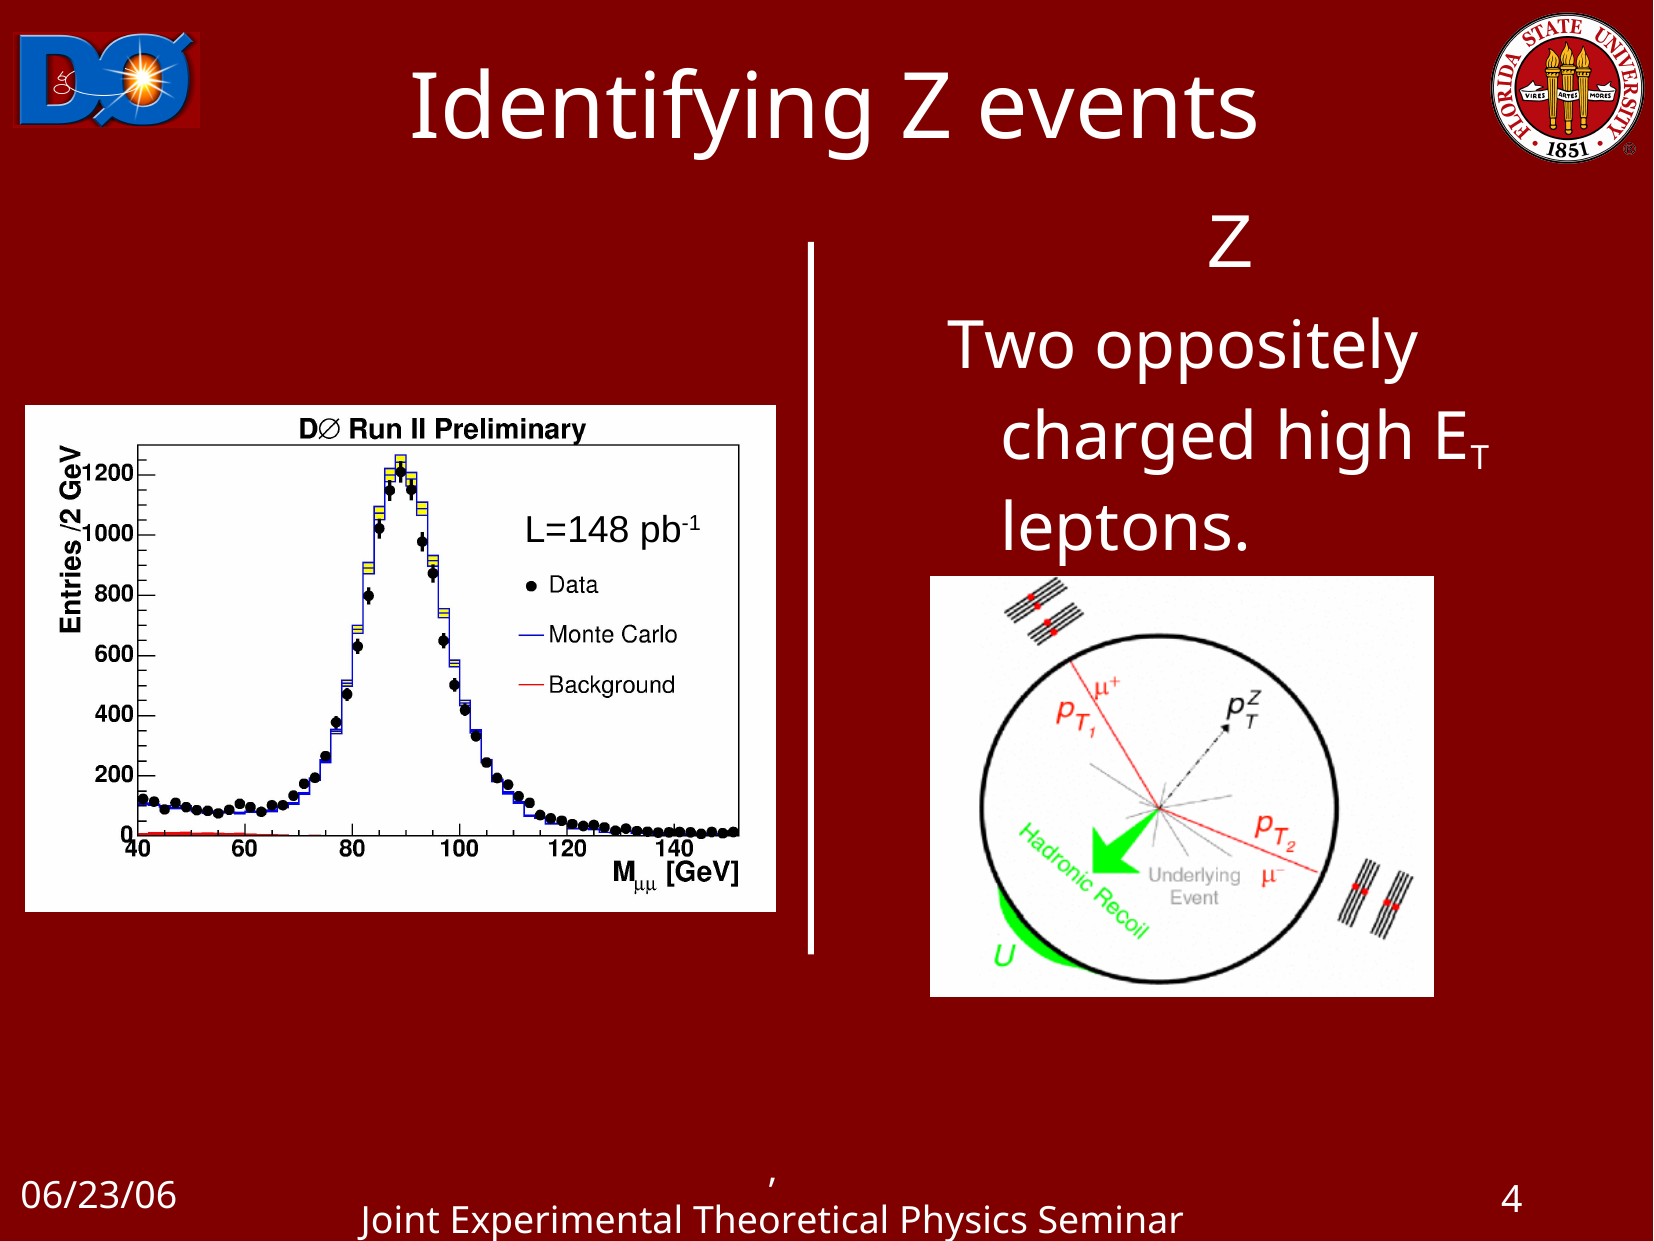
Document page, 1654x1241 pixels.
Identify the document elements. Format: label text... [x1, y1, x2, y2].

text_box L=148 pb-1 [509, 501, 721, 559]
picture [13, 32, 196, 128]
picture [1489, 11, 1646, 165]
picture [930, 576, 1434, 997]
title Identifying Z events [196, 0, 1475, 208]
picture [25, 405, 776, 912]
text_box Z [1192, 192, 1289, 293]
list Two oppositely charged high ET leptons. [929, 297, 1552, 529]
